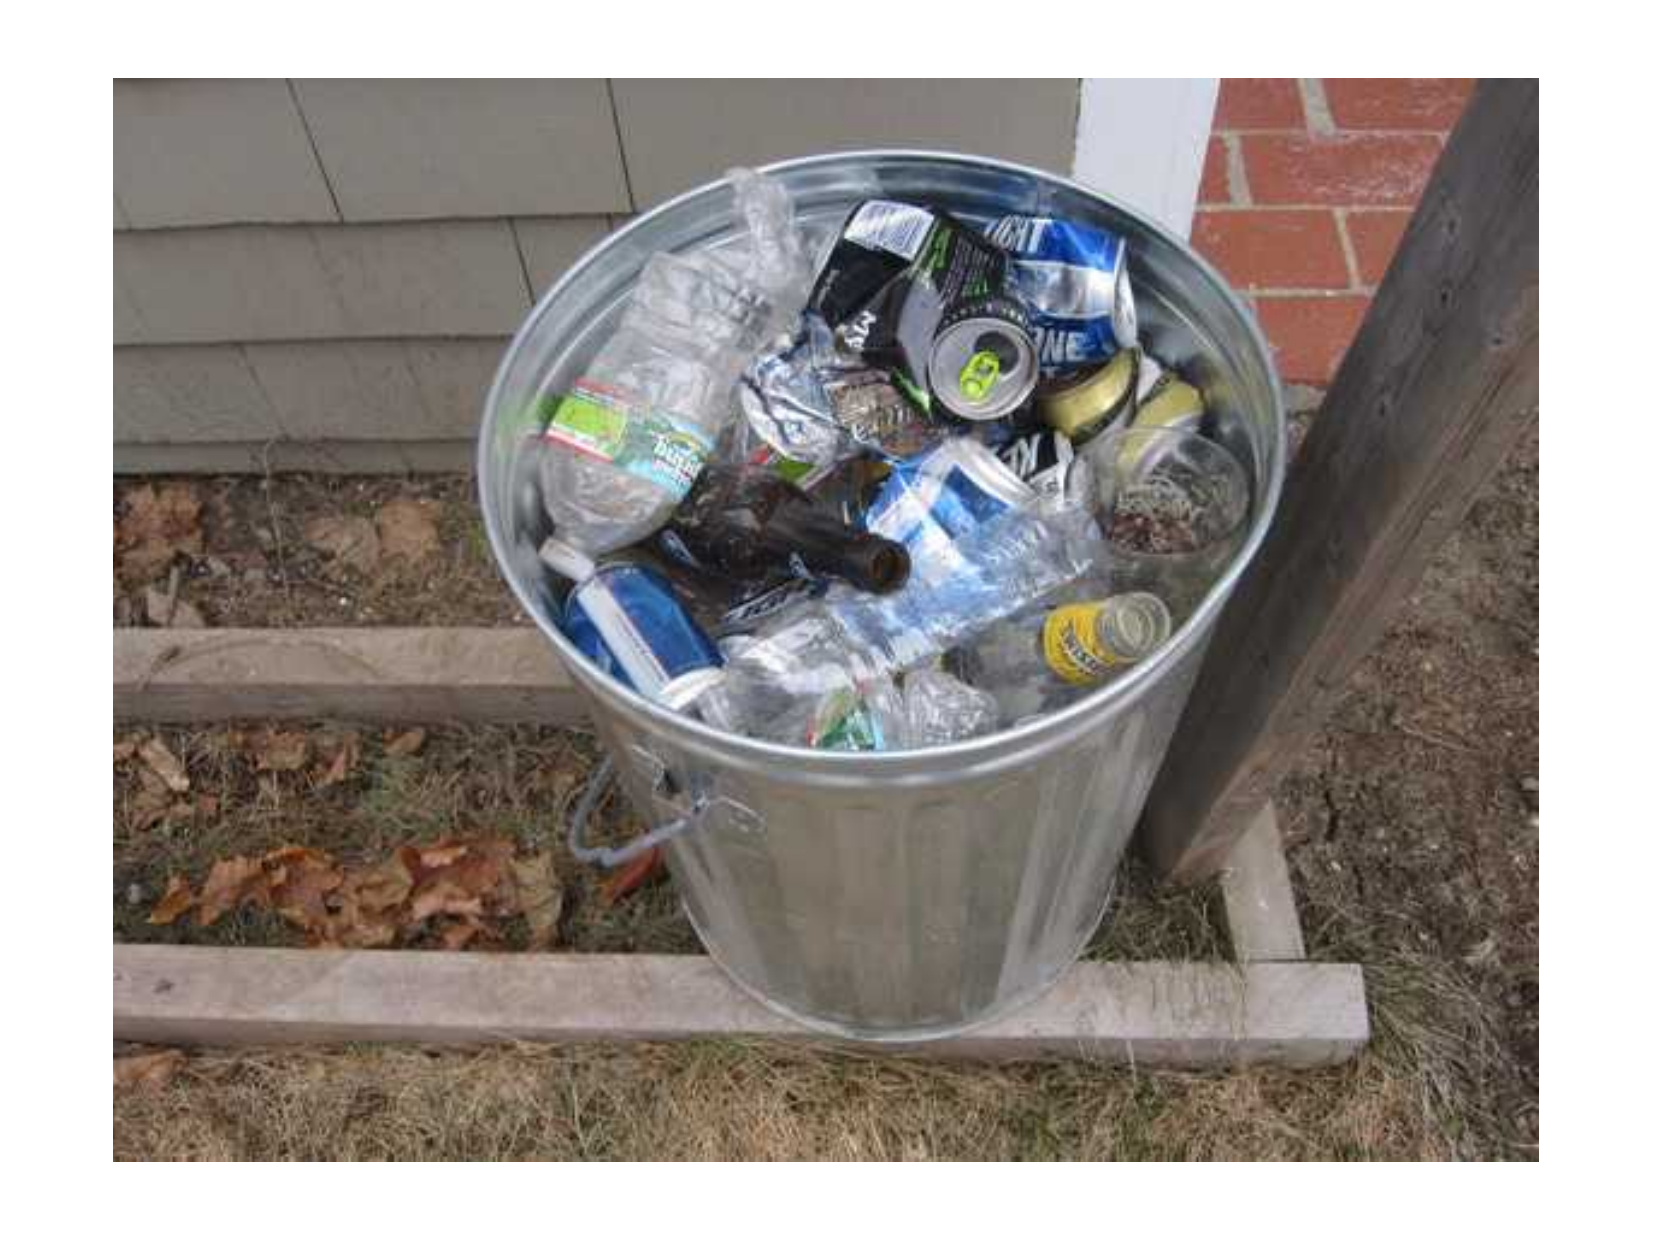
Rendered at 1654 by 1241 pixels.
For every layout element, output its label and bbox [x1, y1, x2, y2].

picture [113, 78, 1539, 1162]
